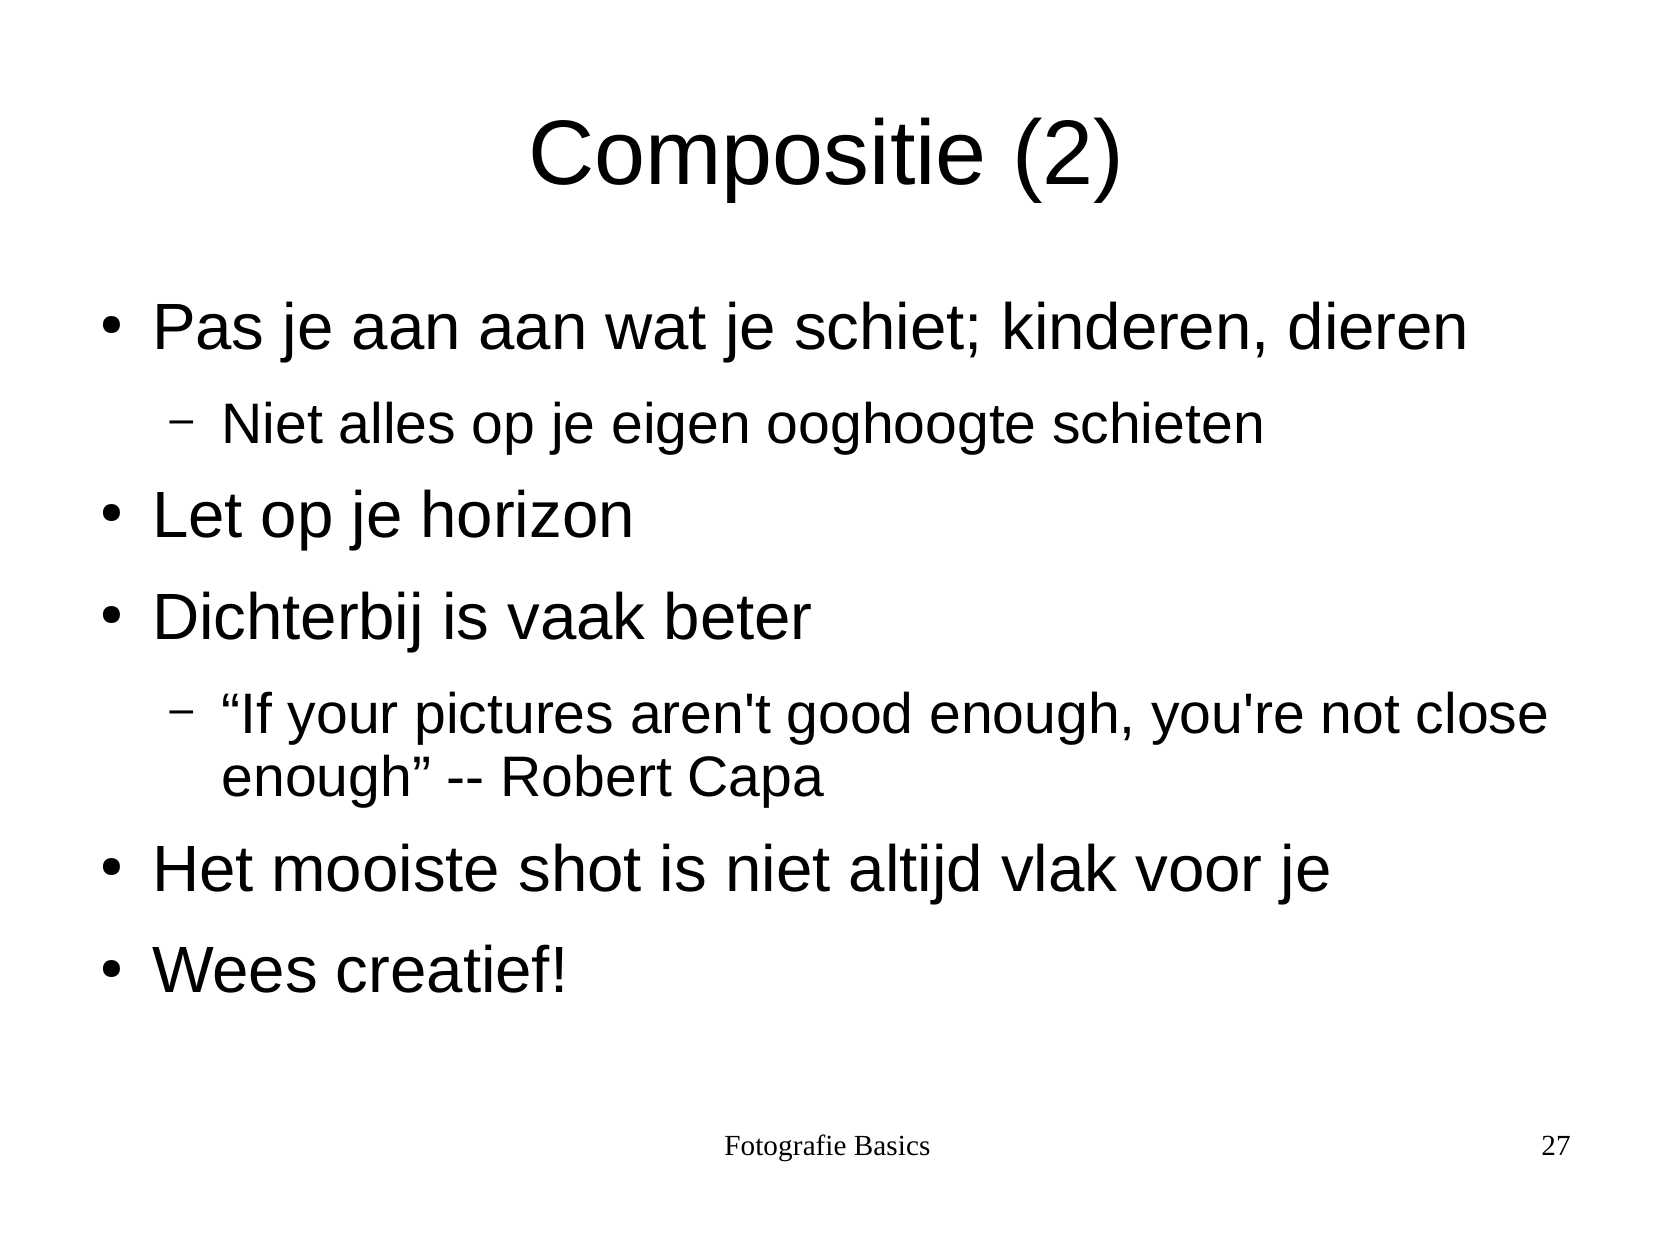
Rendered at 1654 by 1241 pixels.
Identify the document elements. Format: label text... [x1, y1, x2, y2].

title Compositie (2) [82, 49, 1571, 257]
list Pas je aan aan wat je schiet; kinderen, dieren Niet alles op je eigen ooghoogte schieten Let op je horizon Dichterbij is vaak beter “If your pictures aren't good enough, you're not close enough” -- Robert Capa Het mooiste shot is niet altijd vlak voor je Wees creatief! [82, 290, 1571, 1010]
